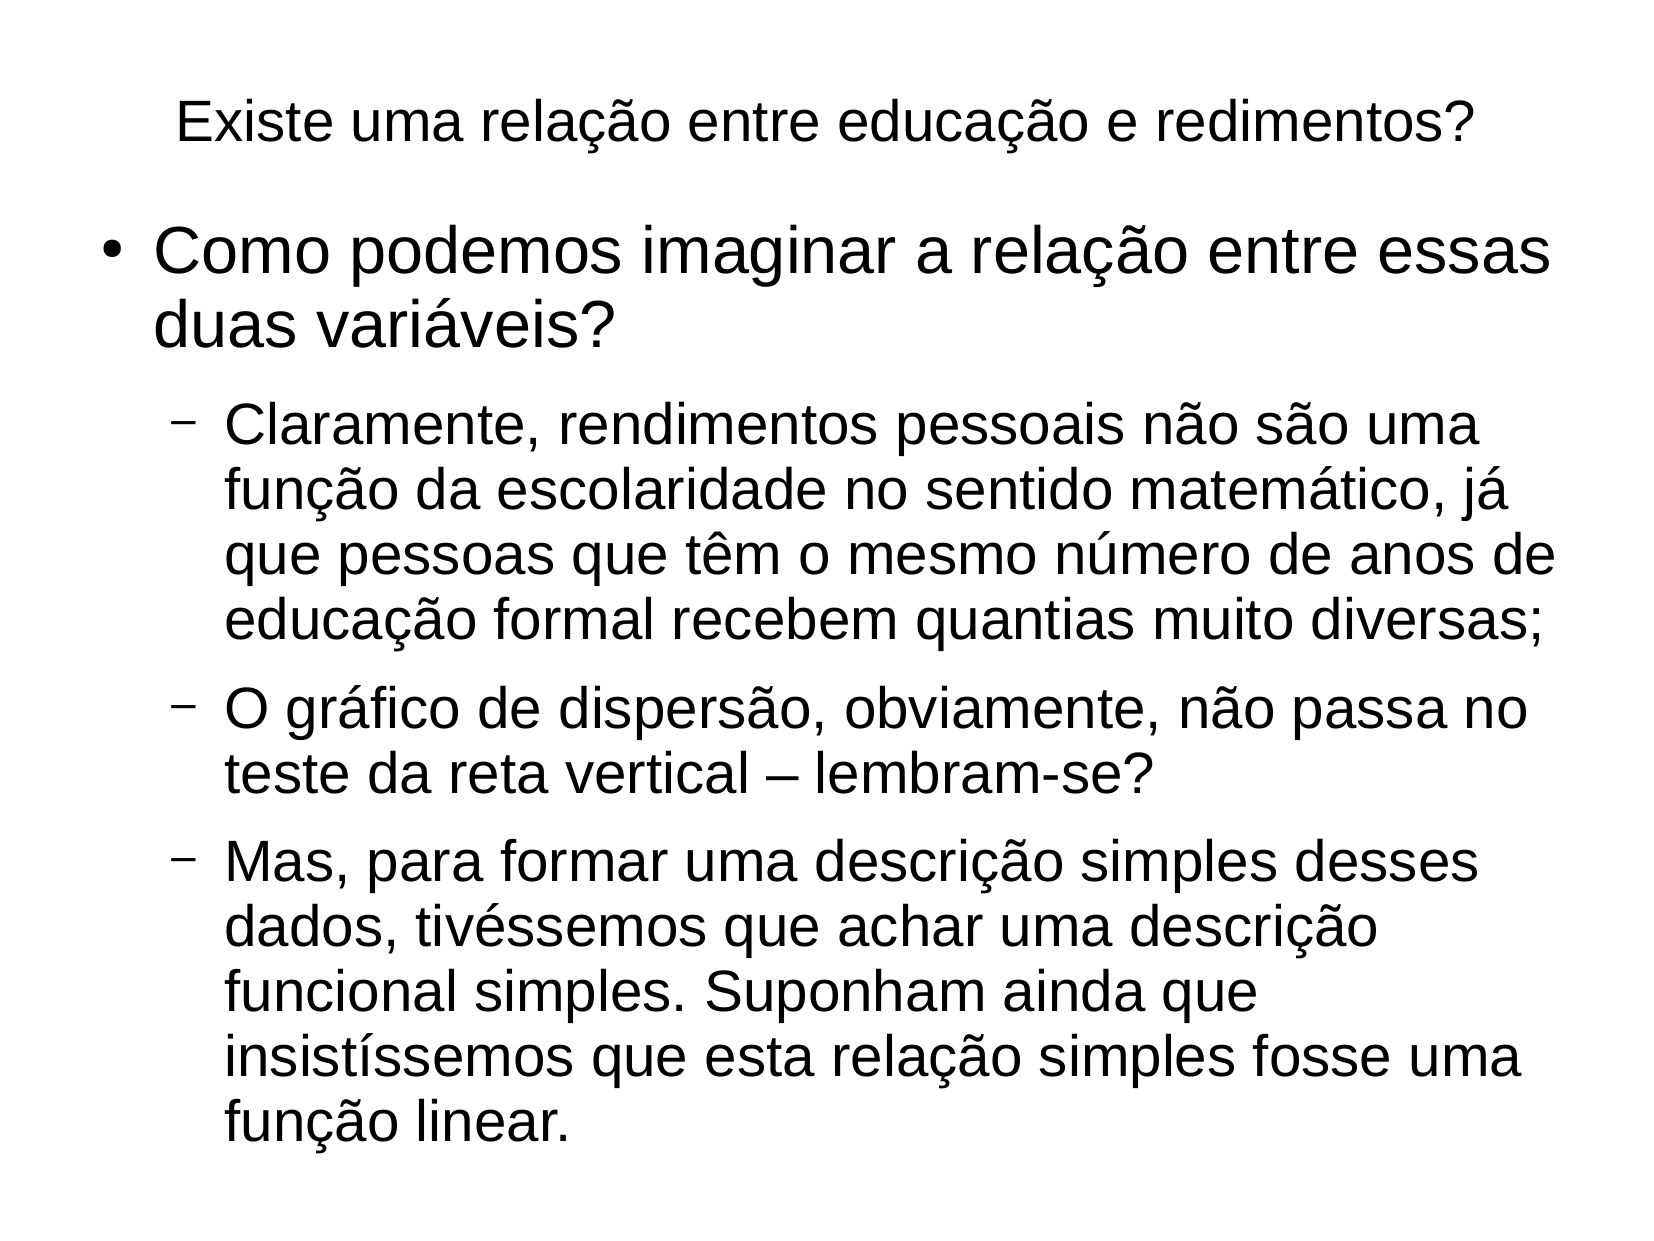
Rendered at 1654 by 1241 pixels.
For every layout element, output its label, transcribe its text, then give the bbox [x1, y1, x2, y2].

list Como podemos imaginar a relação entre essas duas variáveis? Claramente, rendimentos pessoais não são uma função da escolaridade no sentido matemático, já que pessoas que têm o mesmo número de anos de educação formal recebem quantias muito diversas; O gráfico de dispersão, obviamente, não passa no teste da reta vertical – lembram-se? Mas, para formar uma descrição simples desses dados, tivéssemos que achar uma descrição funcional simples. Suponham ainda que insistíssemos que esta relação simples fosse uma função linear. [82, 212, 1571, 932]
title Existe uma relação entre educação e redimentos? [82, 17, 1571, 212]
